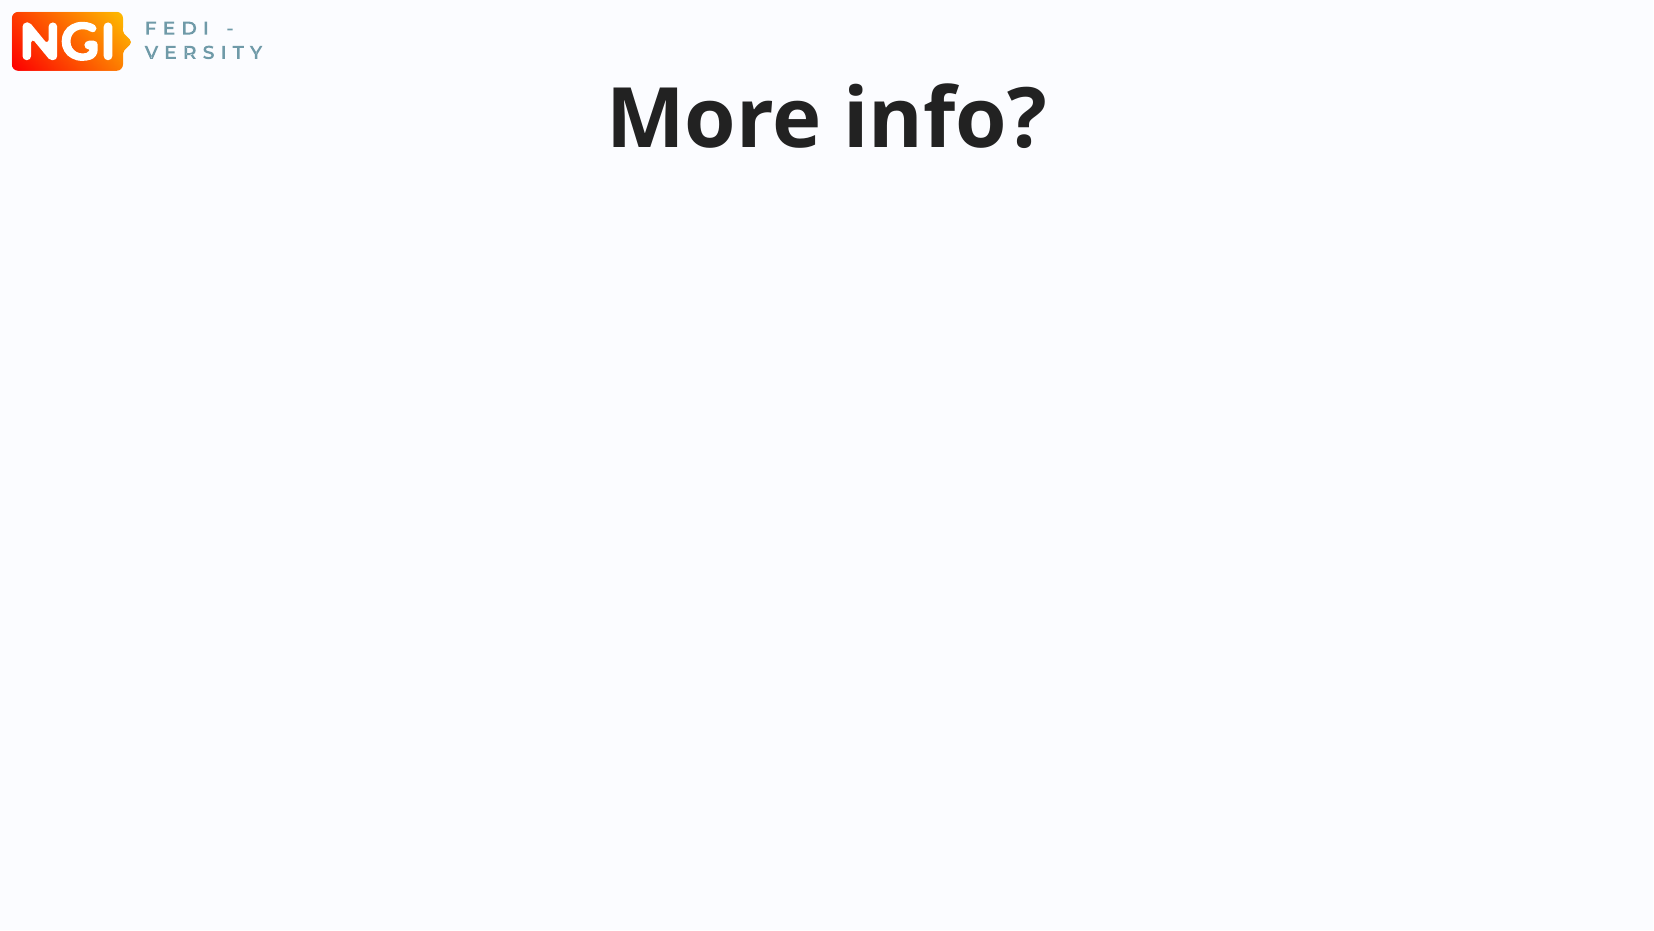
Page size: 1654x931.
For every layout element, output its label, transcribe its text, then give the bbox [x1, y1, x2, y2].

title More info? [82, 37, 1571, 193]
